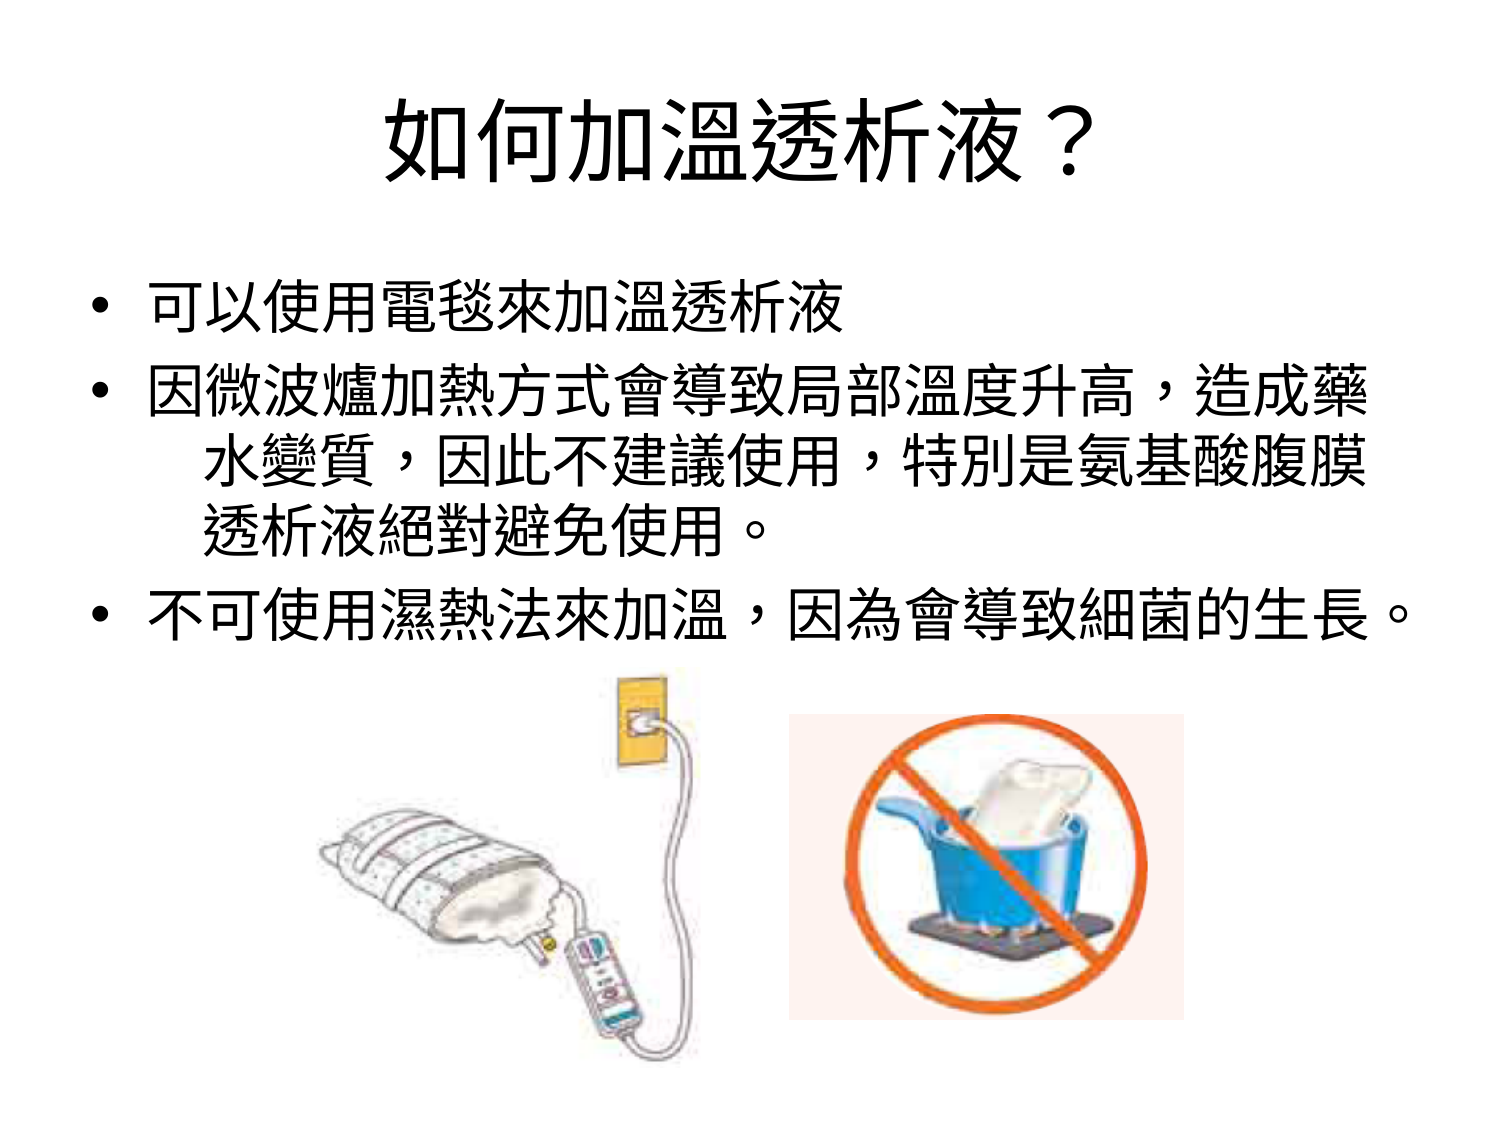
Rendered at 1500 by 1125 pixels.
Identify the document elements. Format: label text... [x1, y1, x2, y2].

title 如何加溫透析液？ [75, 45, 1426, 233]
picture [304, 667, 729, 1068]
picture [789, 714, 1184, 1020]
list 可以使用電毯來加溫透析液 因微波爐加熱方式會導致局部溫度升高，造成藥水變質，因此不建議使用，特別是氨基酸腹膜透析液絕對避免使用。 不可使用濕熱法來加溫，因為會導致細菌的生長。 [75, 262, 1426, 1005]
